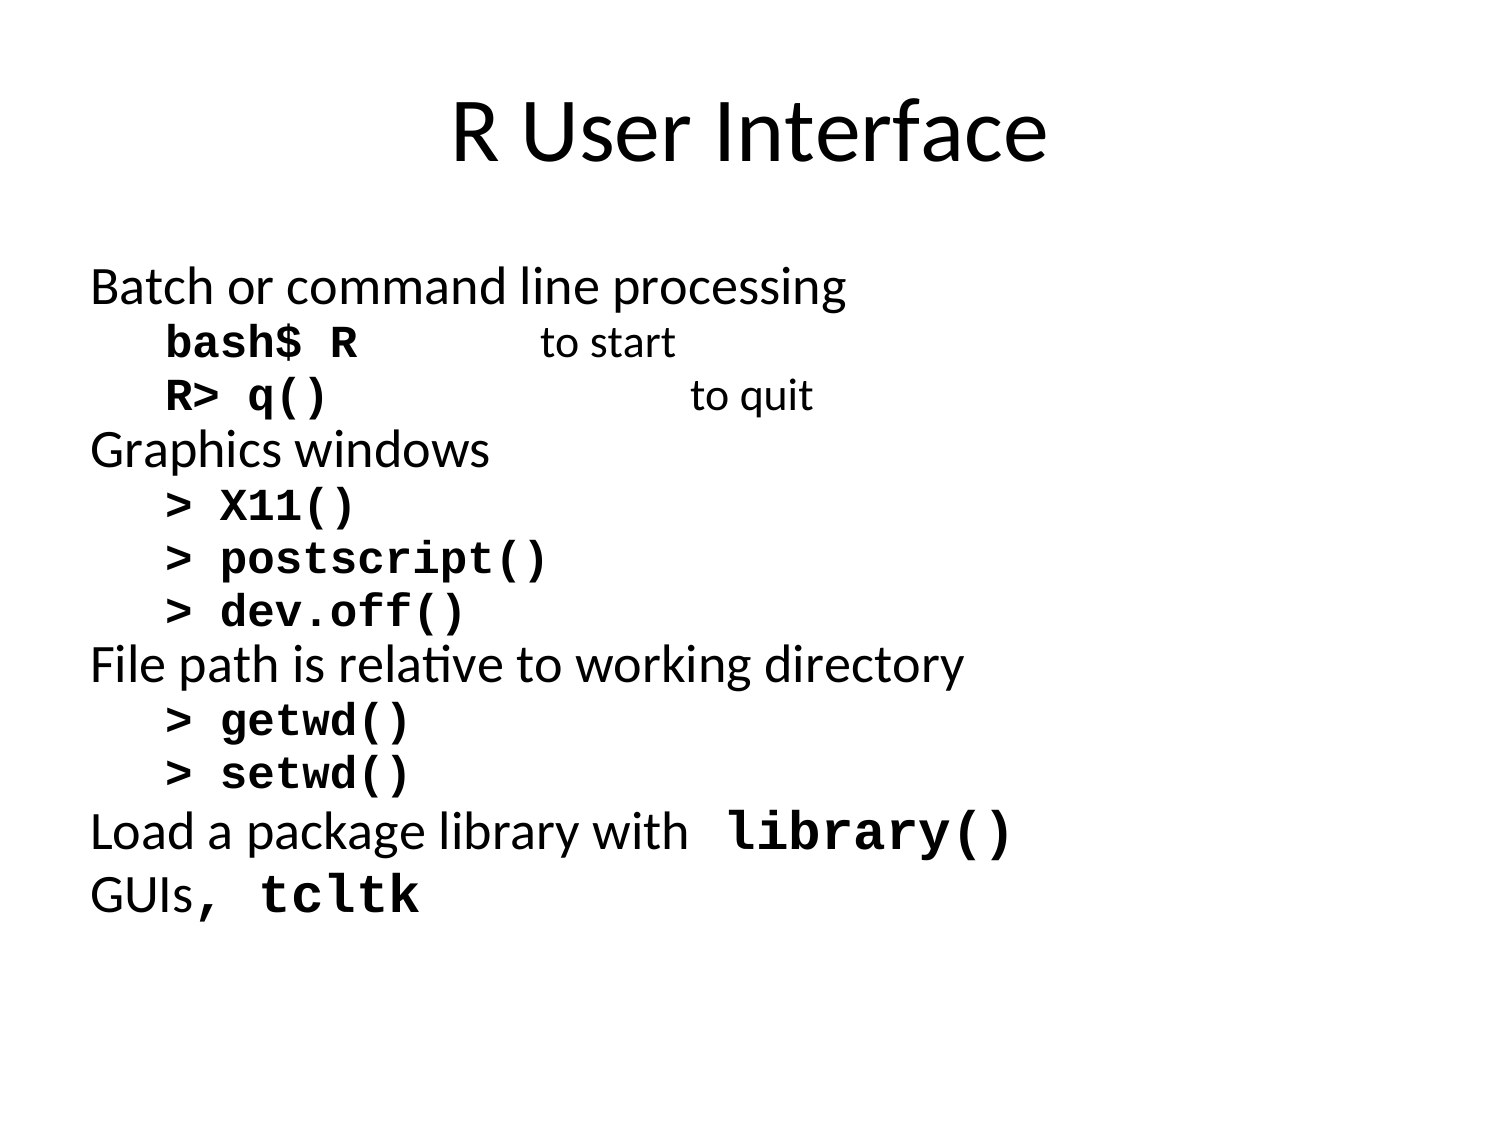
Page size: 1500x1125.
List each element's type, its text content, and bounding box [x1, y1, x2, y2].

list Batch or command line processing bash$ R to start R> q() to quit Graphics windows > X11() > postscript() > dev.off() File path is relative to working directory > getwd() > setwd() Load a package library with library() GUIs, tcltk [75, 262, 1426, 1052]
title R User Interface [75, 45, 1426, 233]
